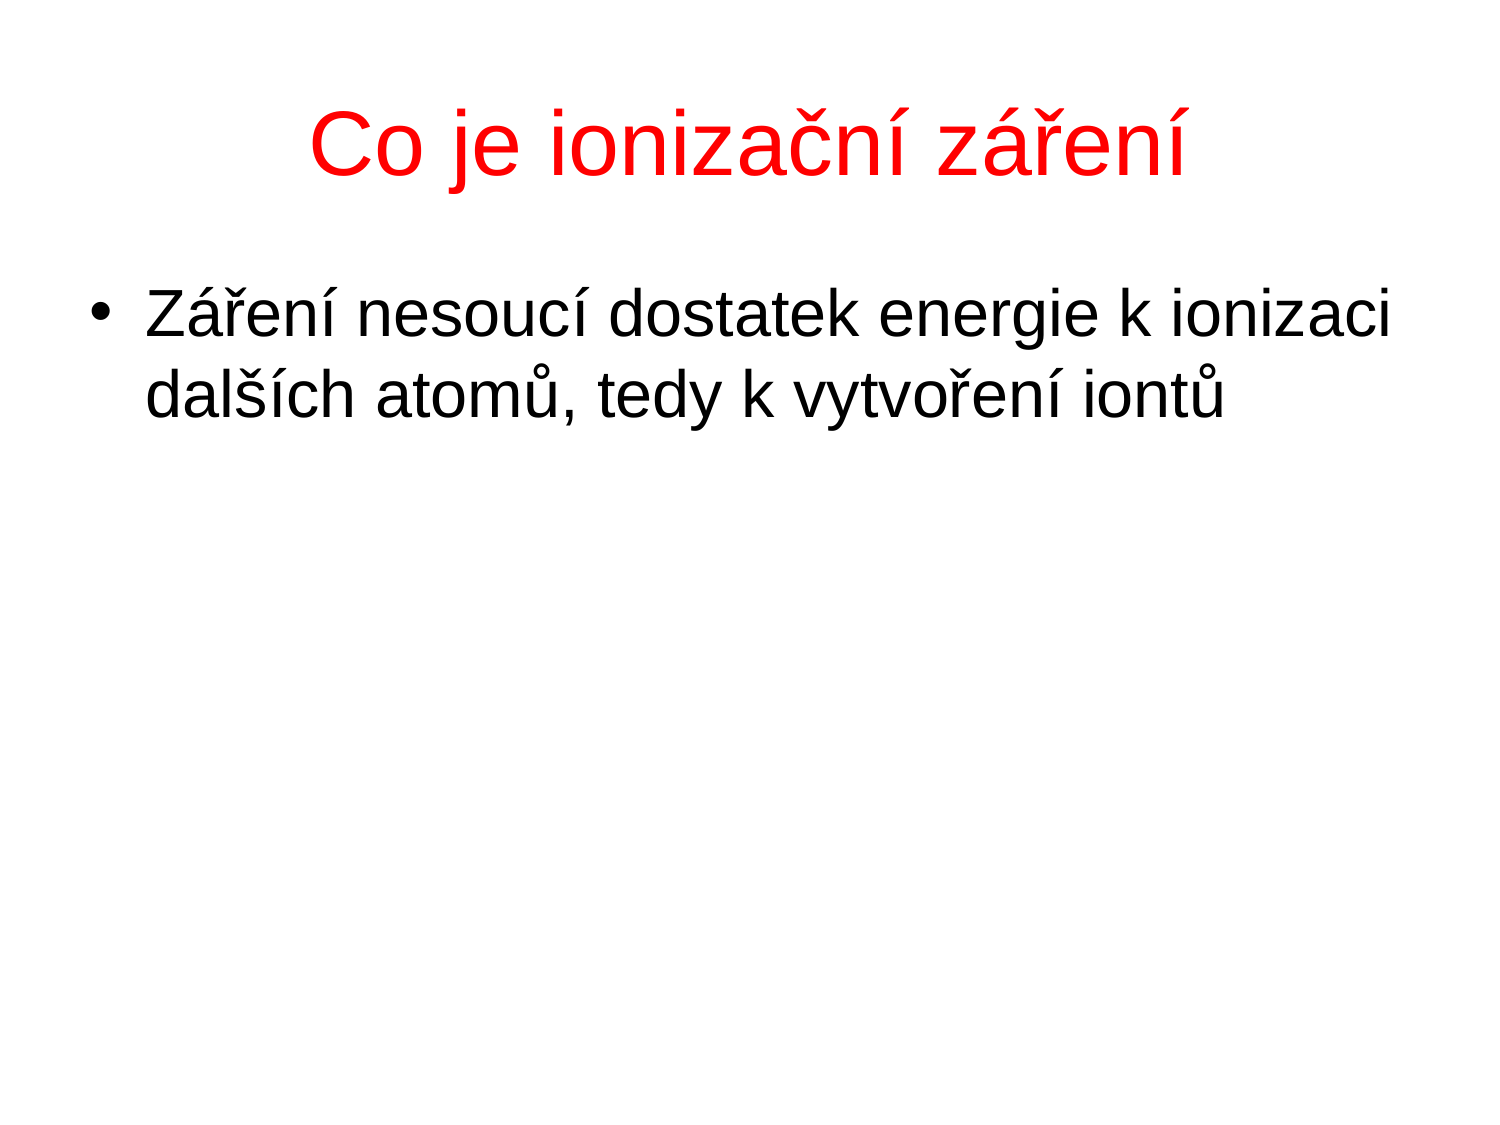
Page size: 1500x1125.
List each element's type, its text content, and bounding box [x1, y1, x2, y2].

title Co je ionizační záření [75, 45, 1426, 233]
list Záření nesoucí dostatek energie k ionizaci dalších atomů, tedy k vytvoření iontů [75, 262, 1426, 1006]
